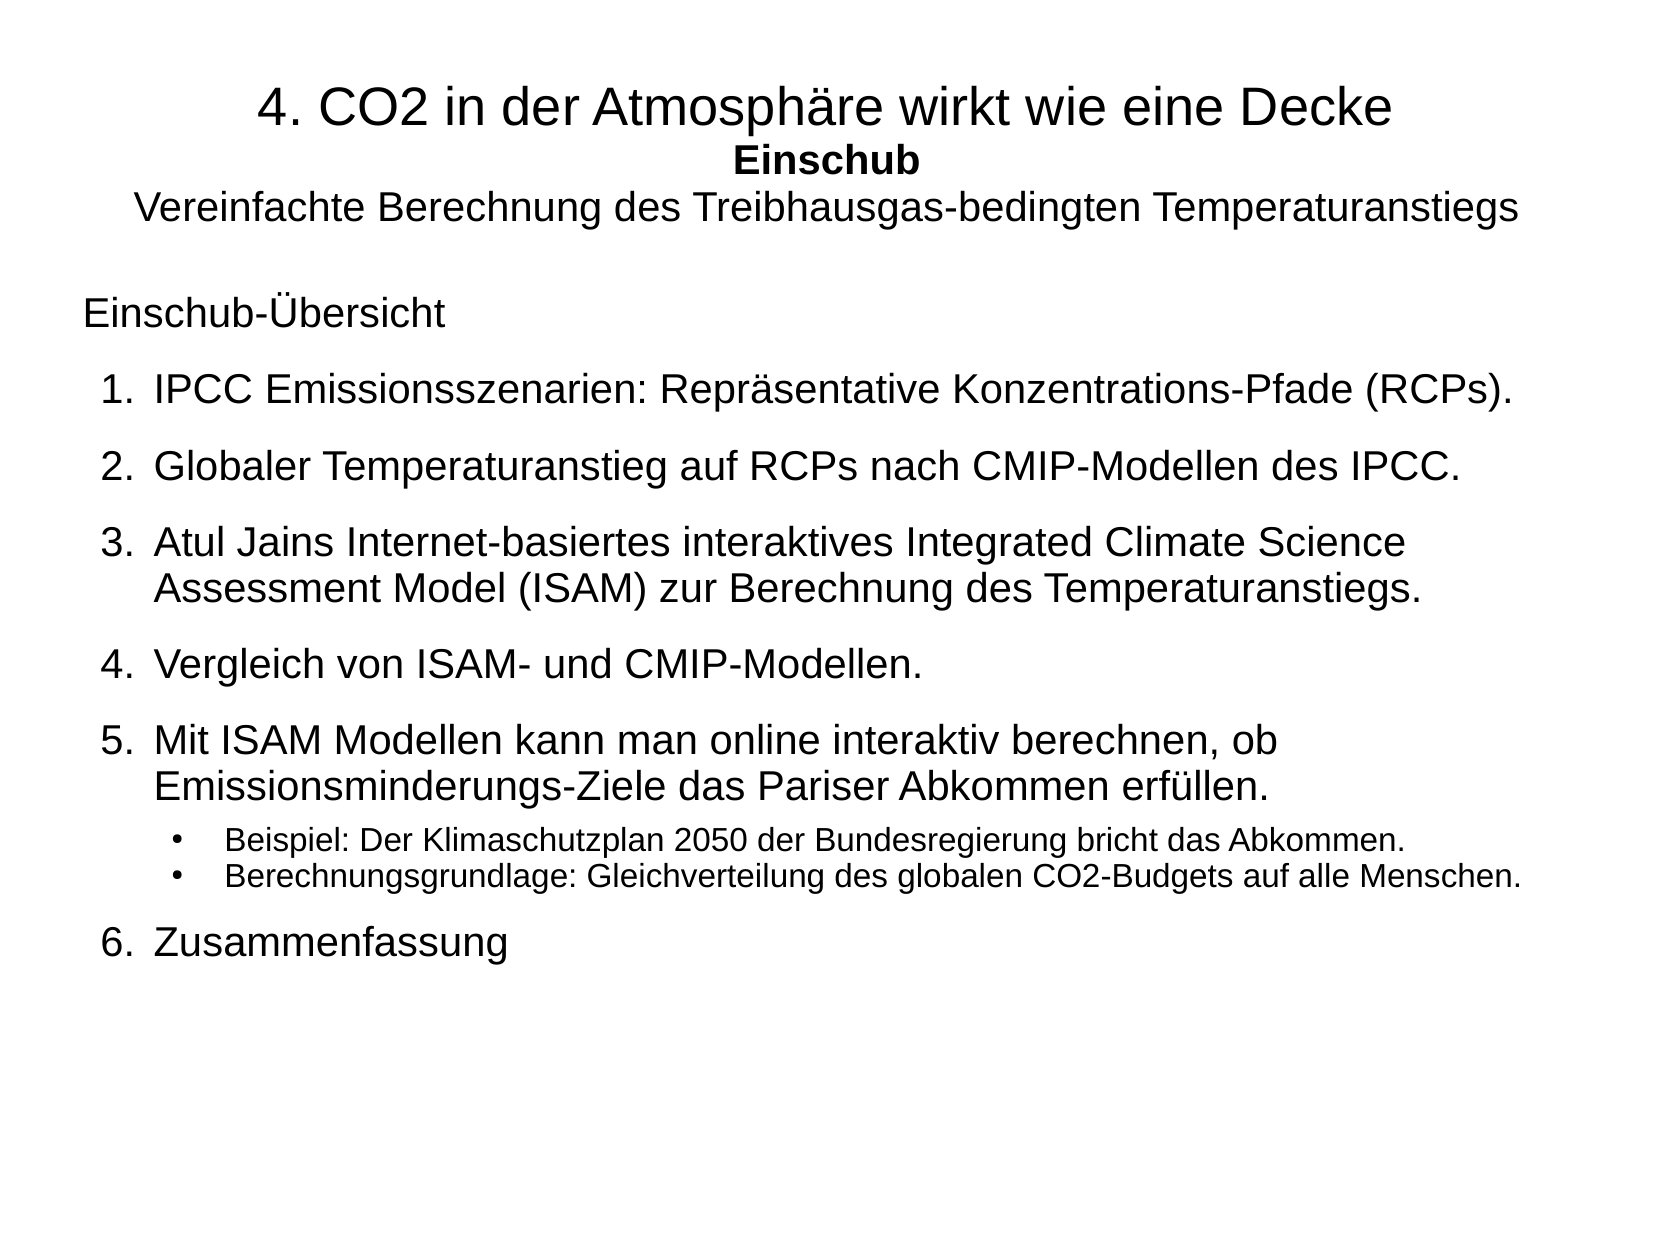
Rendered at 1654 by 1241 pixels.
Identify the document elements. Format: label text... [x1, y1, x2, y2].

list Einschub-Übersicht IPCC Emissionsszenarien: Repräsentative Konzentrations-Pfade (RCPs). Globaler Temperaturanstieg auf RCPs nach CMIP-Modellen des IPCC. Atul Jains Internet-basiertes interaktives Integrated Climate Science Assessment Model (ISAM) zur Berechnung des Temperaturanstiegs. Vergleich von ISAM- und CMIP-Modellen. Mit ISAM Modellen kann man online interaktiv berechnen, ob Emissionsminderungs-Ziele das Pariser Abkommen erfüllen. Beispiel: Der Klimaschutzplan 2050 der Bundesregierung bricht das Abkommen. Berechnungsgrundlage: Gleichverteilung des globalen CO2-Budgets auf alle Menschen. Zusammenfassung [82, 290, 1571, 1109]
title 4. CO2 in der Atmosphäre wirkt wie eine Decke Einschub Vereinfachte Berechnung des Treibhausgas-bedingten Temperaturanstiegs [82, 49, 1571, 257]
